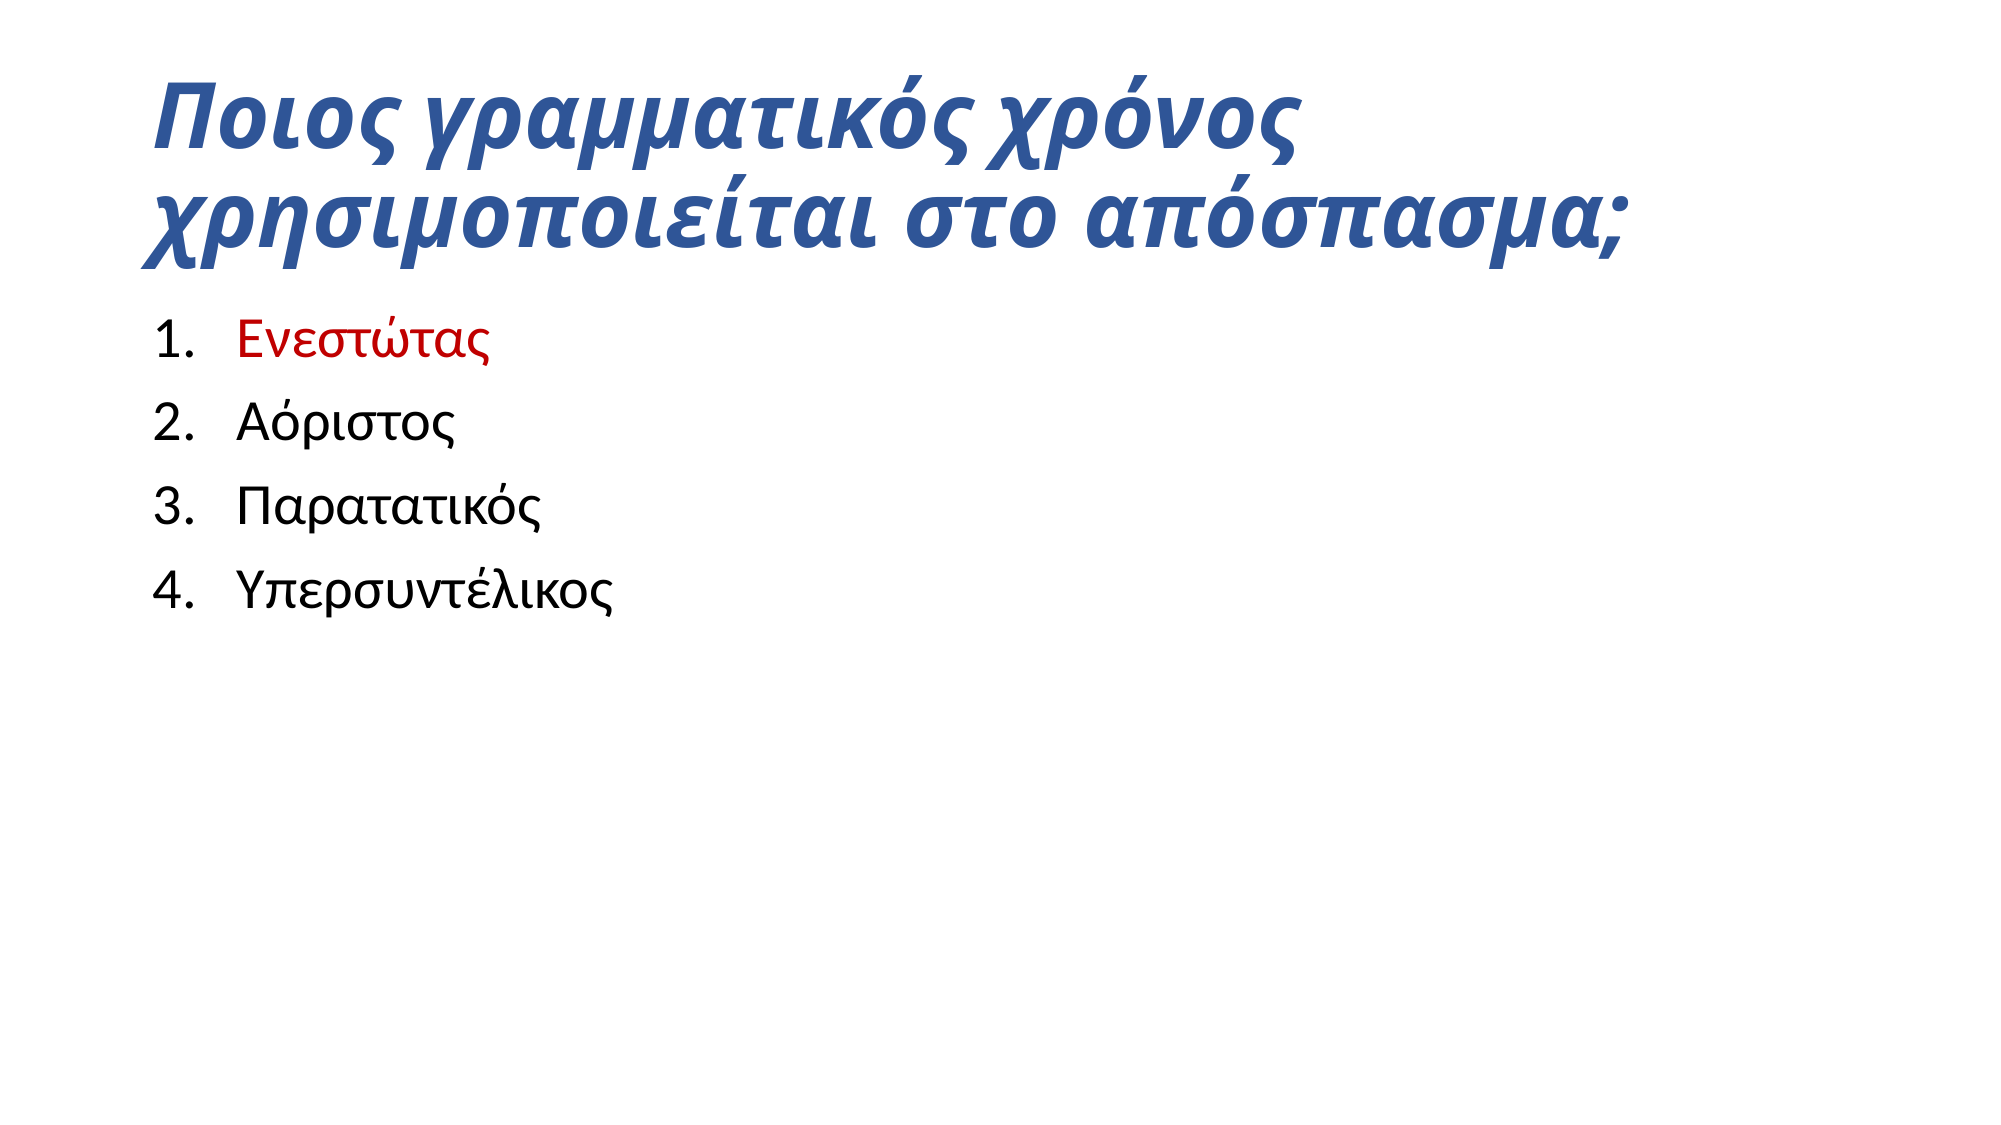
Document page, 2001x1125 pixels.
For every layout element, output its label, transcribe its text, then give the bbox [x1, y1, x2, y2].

list Ενεστώτας Αόριστος Παρατατικός Υπερσυντέλικος [137, 299, 1863, 1014]
title Ποιος γραμματικός χρόνος χρησιμοποιείται στο απόσπασμα; [137, 59, 1863, 278]
